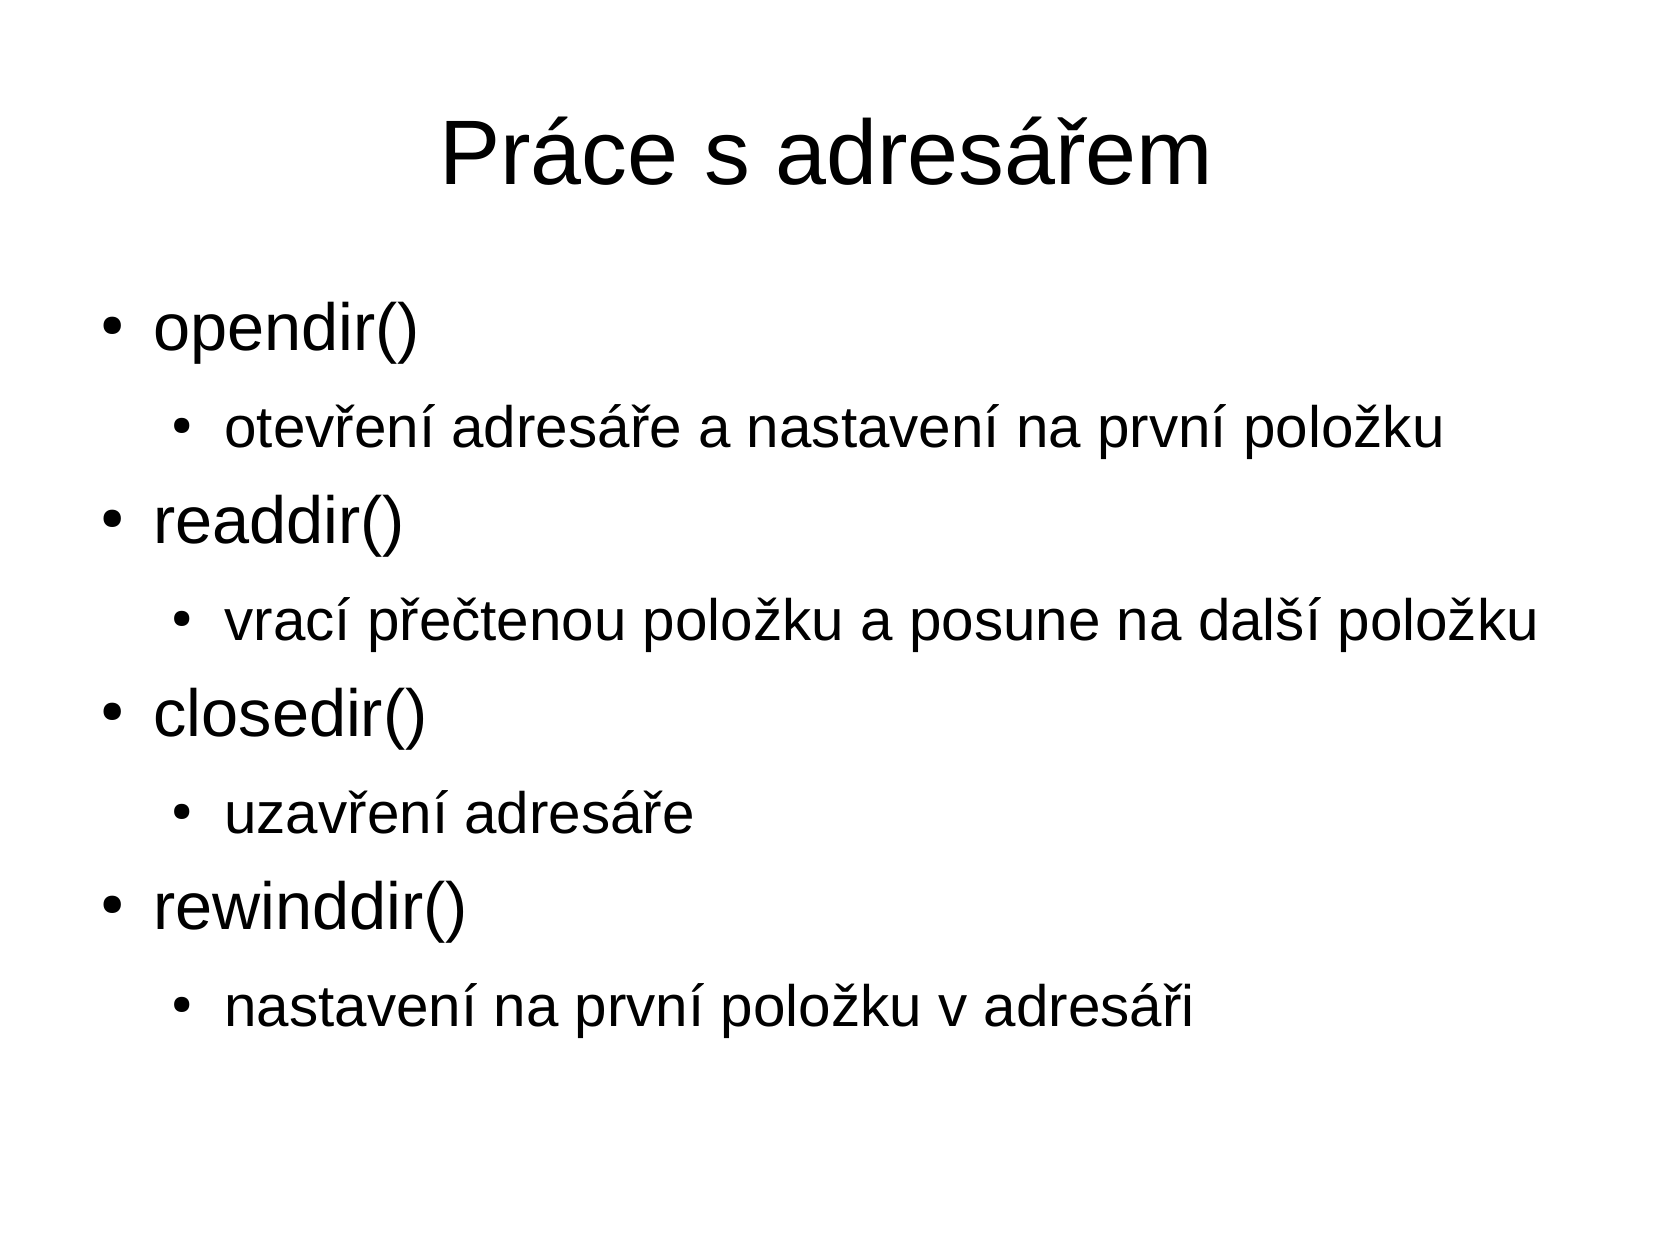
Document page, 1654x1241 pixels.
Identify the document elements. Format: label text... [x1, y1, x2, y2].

list opendir() otevření adresáře a nastavení na první položku readdir() vrací přečtenou položku a posune na další položku closedir() uzavření adresáře rewinddir() nastavení na první položku v adresáři [82, 290, 1571, 1094]
title Práce s adresářem [82, 56, 1571, 250]
